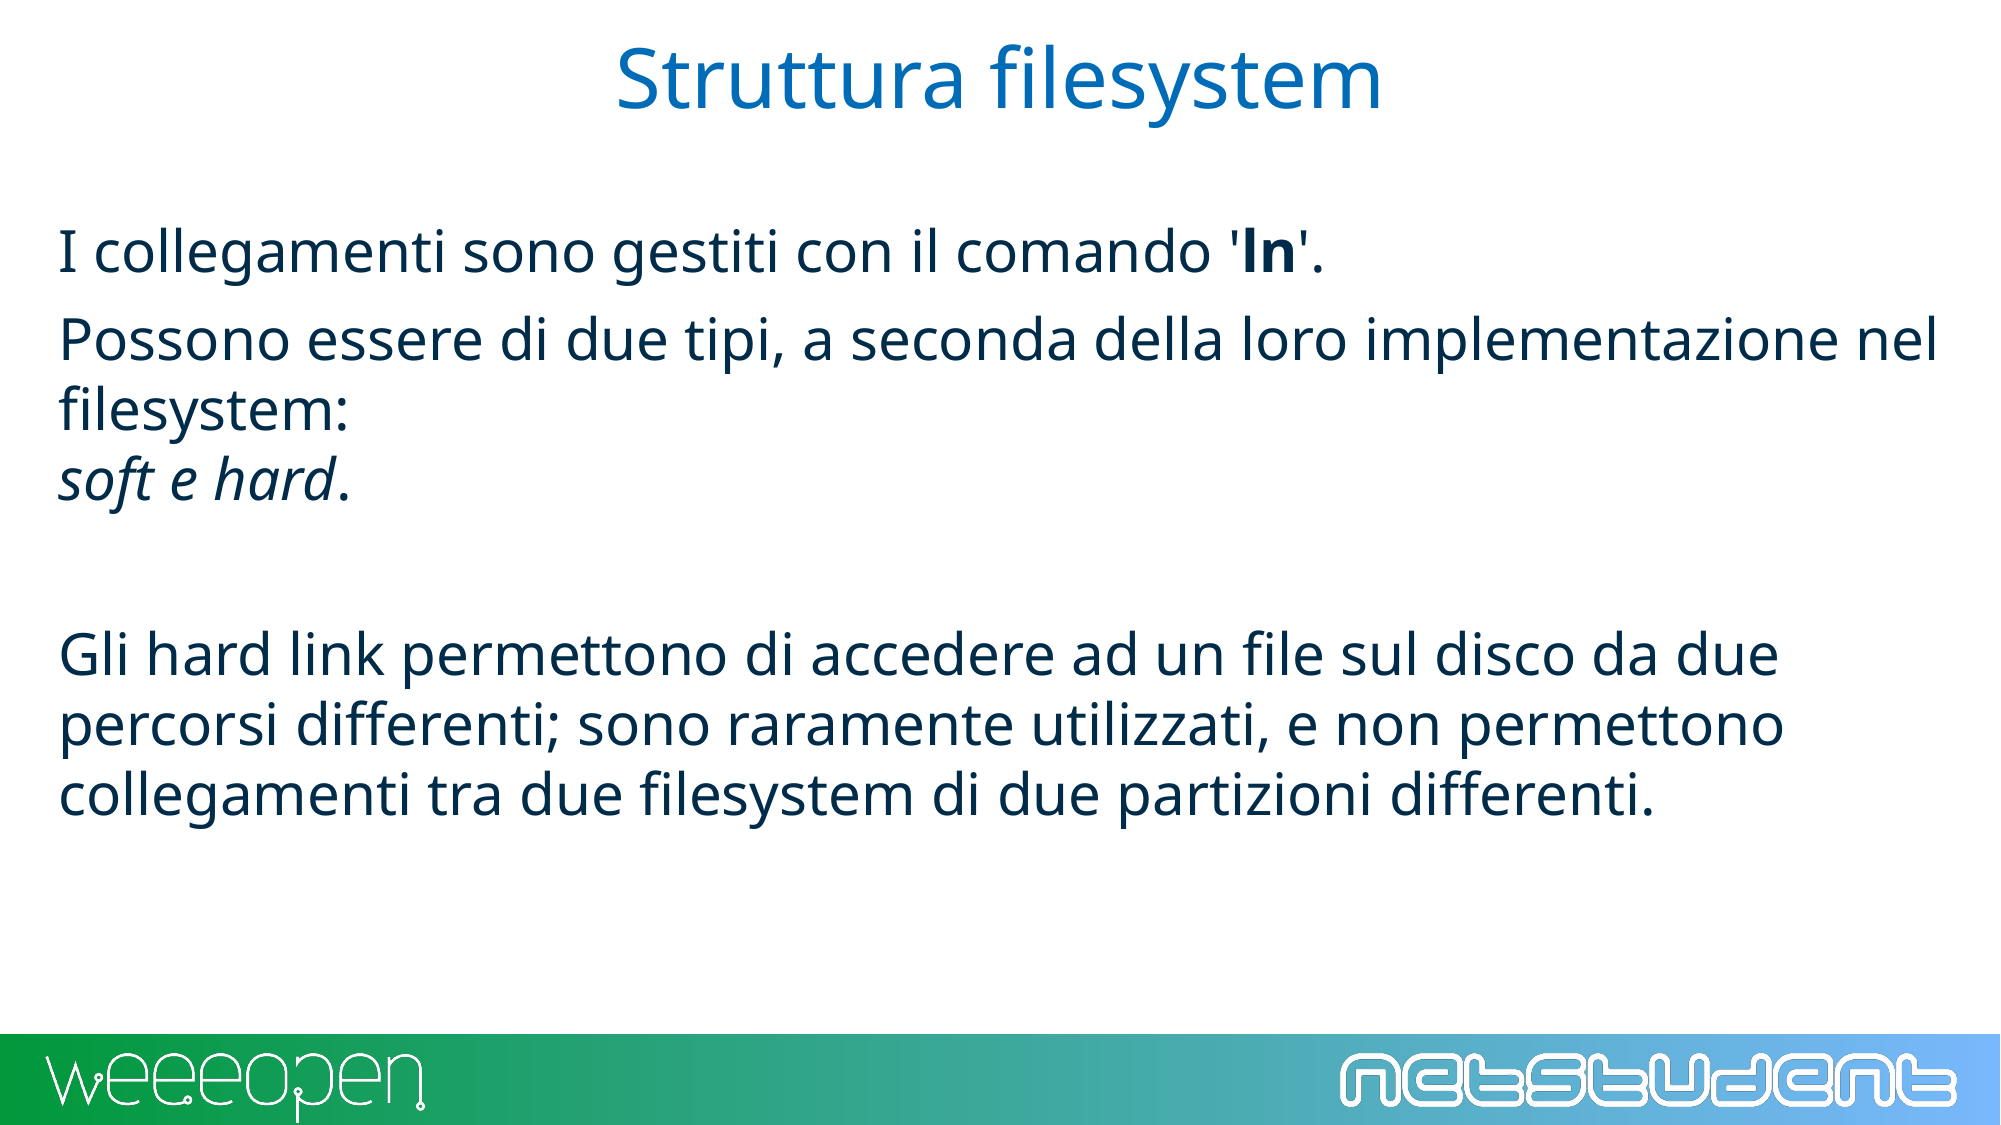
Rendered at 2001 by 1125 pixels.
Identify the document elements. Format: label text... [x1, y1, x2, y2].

picture [1340, 1053, 1957, 1107]
title Struttura filesystem [43, 29, 1959, 206]
list I collegamenti sono gestiti con il comando 'ln'. Possono essere di due tipi, a seconda della loro implementazione nel filesystem: soft e hard. Gli hard link permettono di accedere ad un file sul disco da due percorsi differenti; sono raramente utilizzati, e non permettono collegamenti tra due filesystem di due partizioni differenti. [43, 206, 1959, 922]
picture [45, 1053, 425, 1123]
